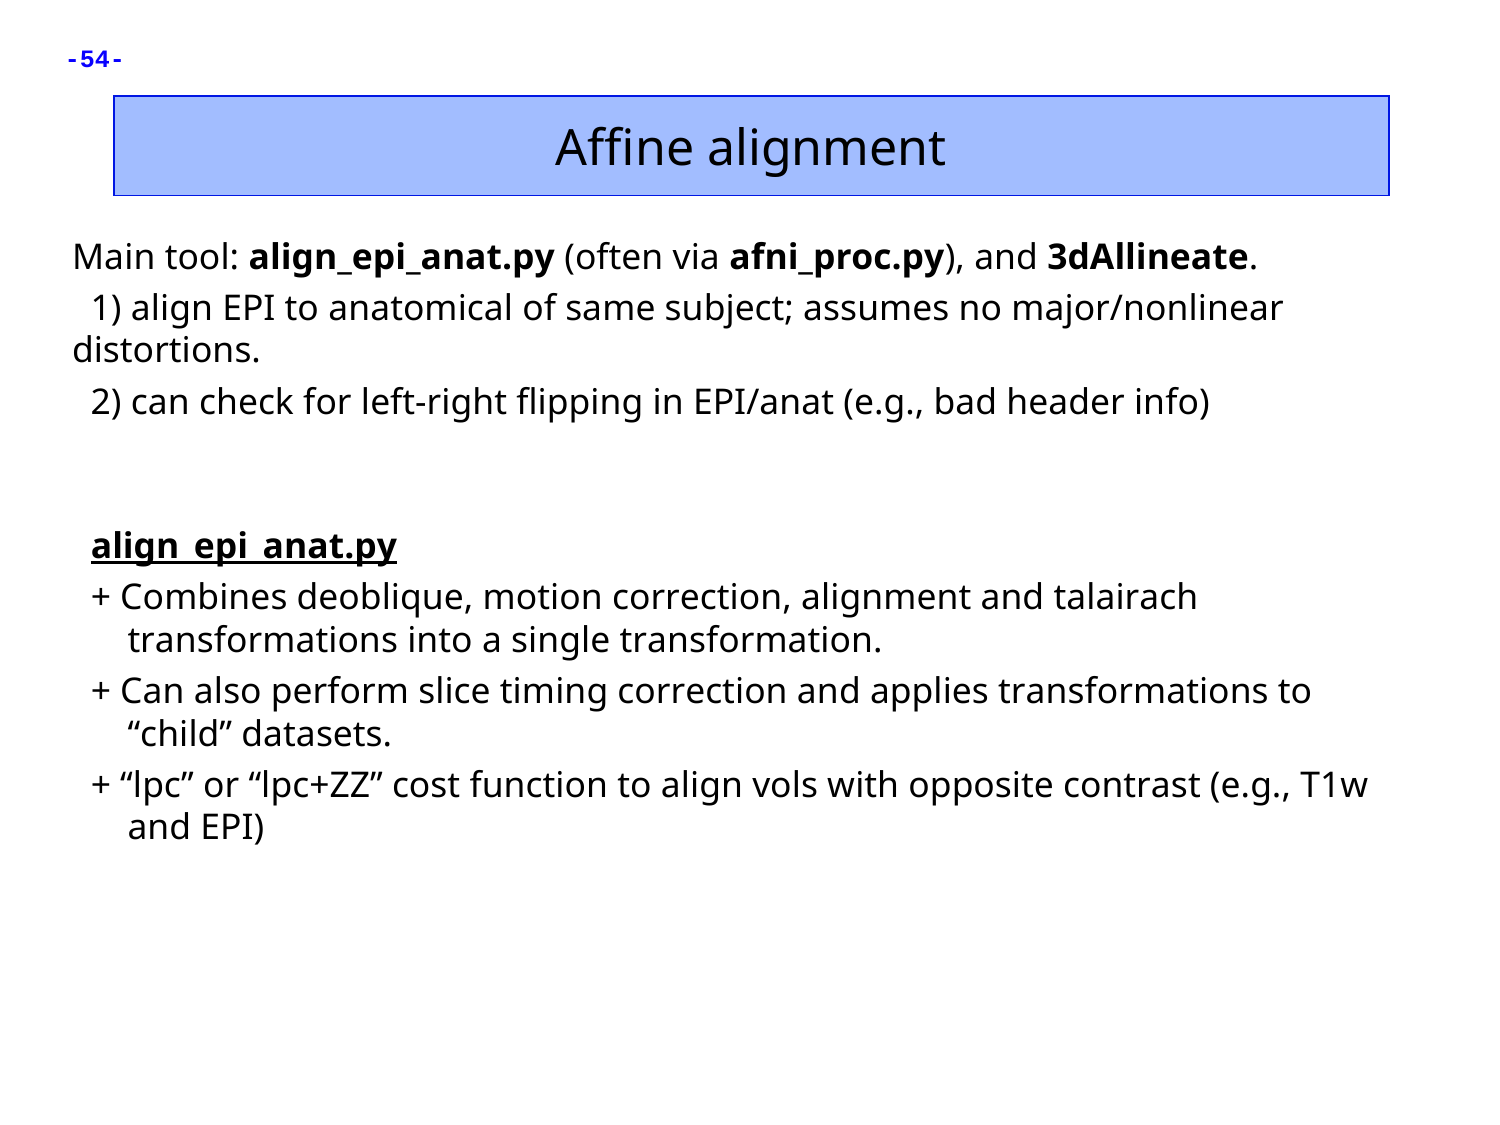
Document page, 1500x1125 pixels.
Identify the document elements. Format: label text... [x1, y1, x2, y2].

text_box align_epi_anat.py + Combines deoblique, motion correction, alignment and talairach transformations into a single transformation. + Can also perform slice timing correction and applies transformations to “child” datasets. + “lpc” or “lpc+ZZ” cost function to align vols with opposite contrast (e.g., T1w and EPI) [74, 515, 1423, 855]
text_box Main tool: align_epi_anat.py (often via afni_proc.py), and 3dAllineate. 1) align EPI to anatomical of same subject; assumes no major/nonlinear distortions. 2) can check for left-right flipping in EPI/anat (e.g., bad header info) [19, 226, 1478, 387]
text_box Affine alignment [114, 95, 1389, 196]
